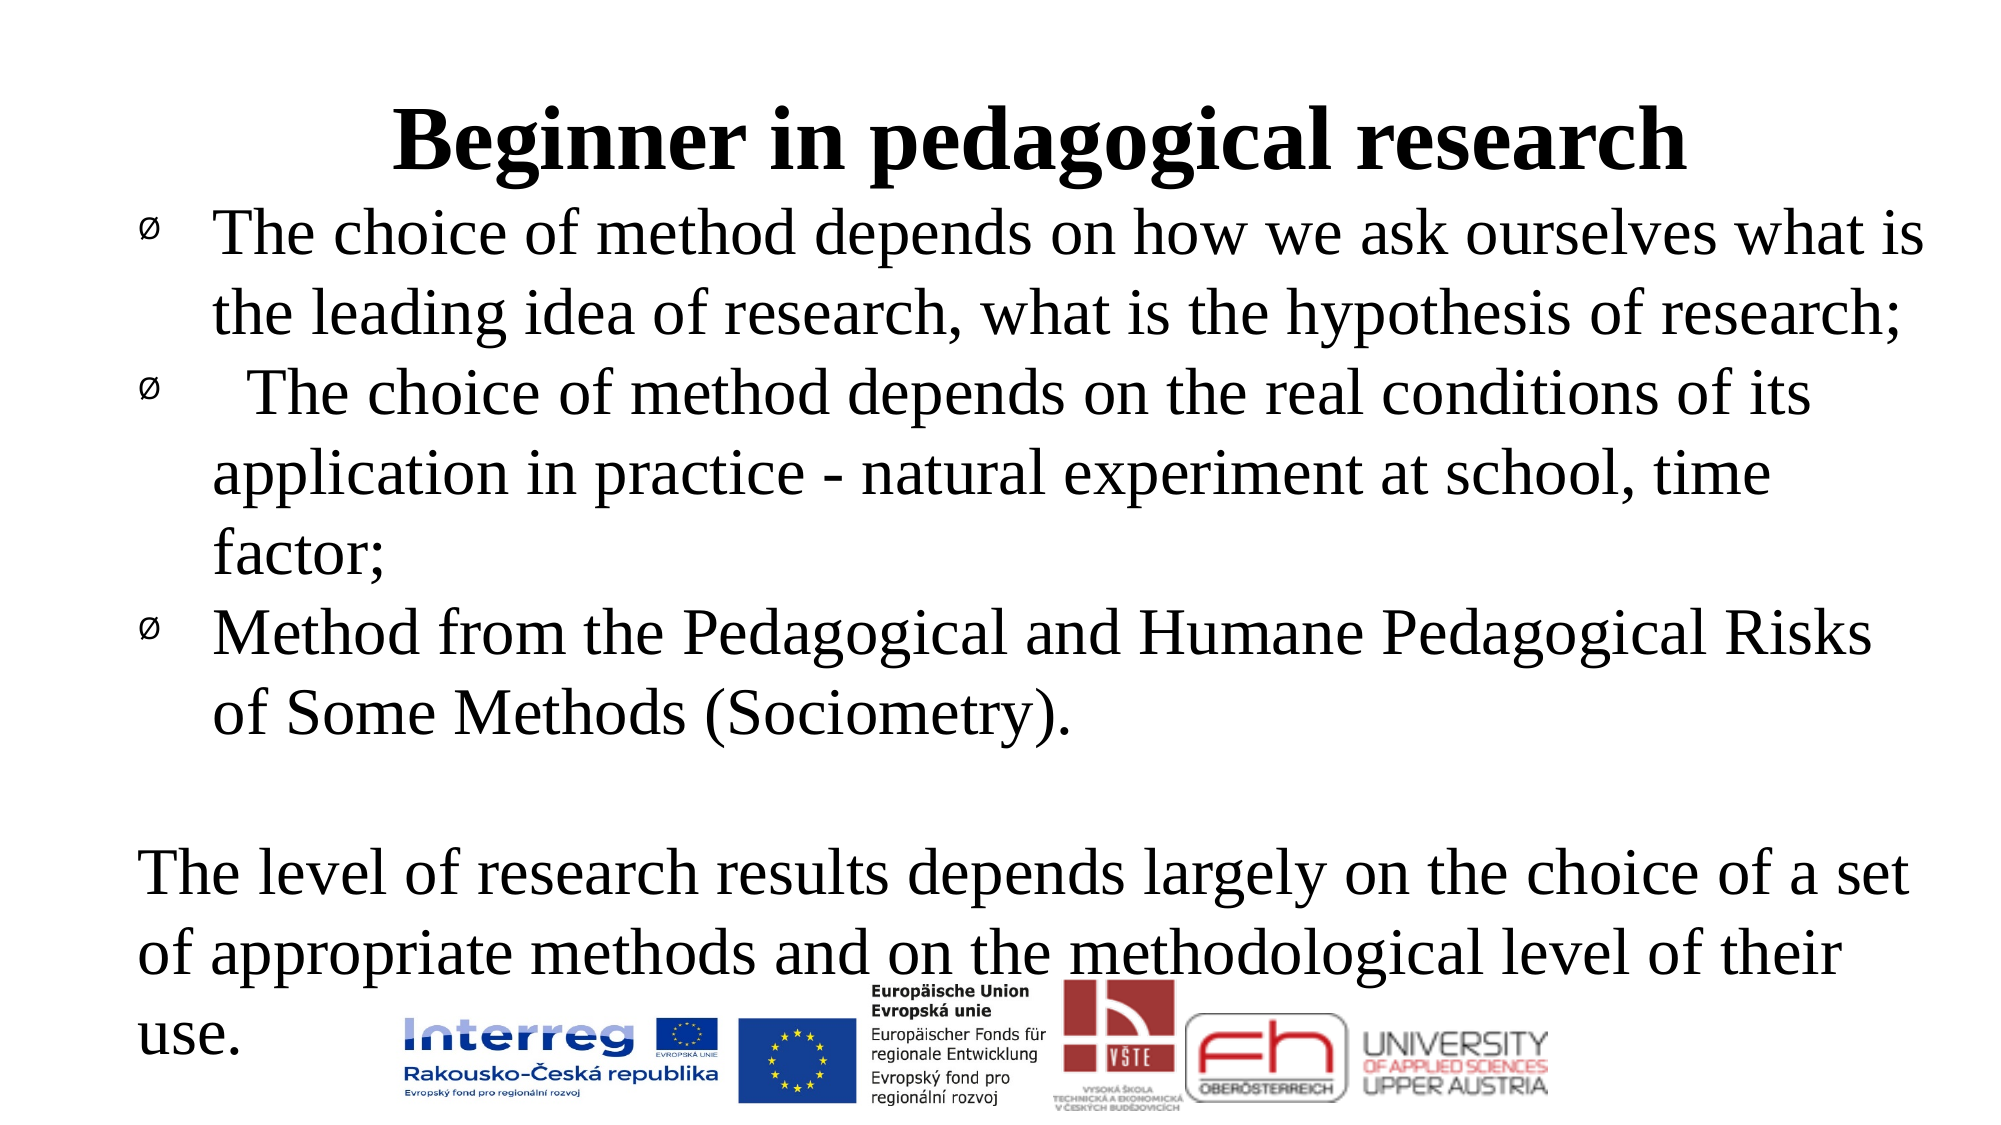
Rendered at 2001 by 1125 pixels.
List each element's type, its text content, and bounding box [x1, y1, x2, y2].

text_box Beginner in pedagogical research The choice of method depends on how we ask ourselves what is the leading idea of research, what is the hypothesis of research; The choice of method depends on the real conditions of its application in practice - natural experiment at school, time factor; Method from the Pedagogical and Humane Pedagogical Risks of Some Methods (Sociometry). The level of research results depends largely on the choice of a set of appropriate methods and on the methodological level of their use. [123, 70, 1960, 1125]
